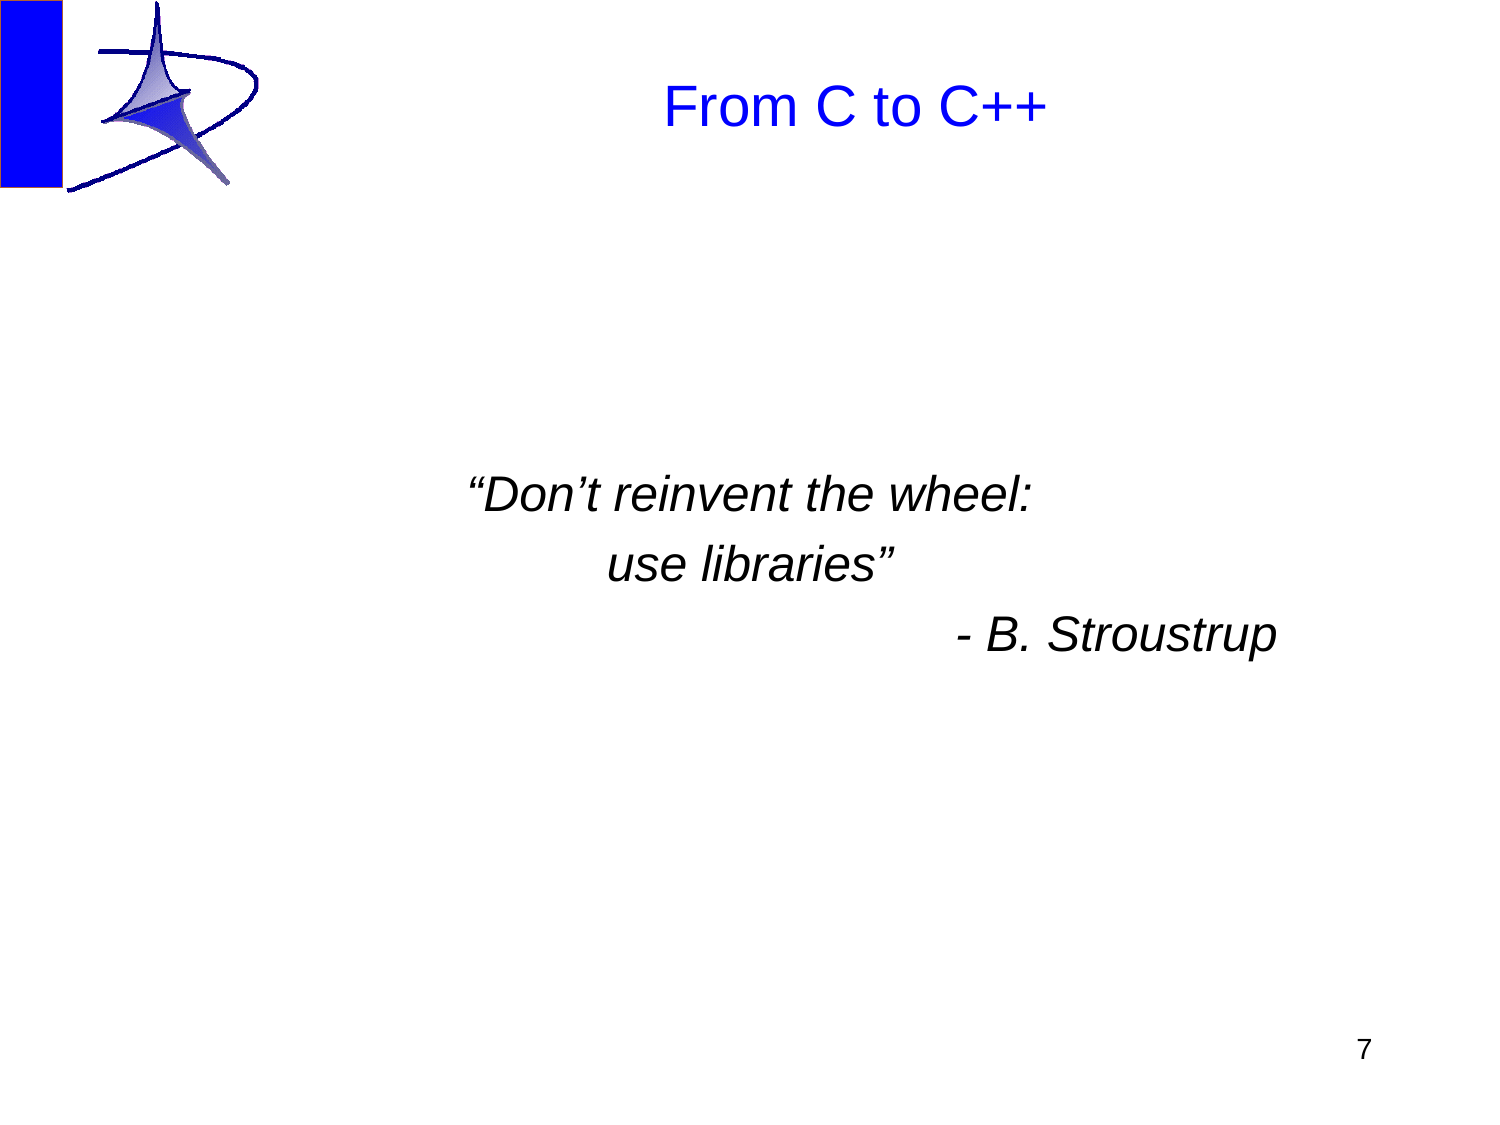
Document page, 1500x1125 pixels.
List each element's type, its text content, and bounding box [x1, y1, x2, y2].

list “Don’t reinvent the wheel: use libraries” - B. Stroustrup [204, 458, 1293, 862]
title From C to C++ [262, 24, 1450, 188]
picture [62, 0, 263, 197]
